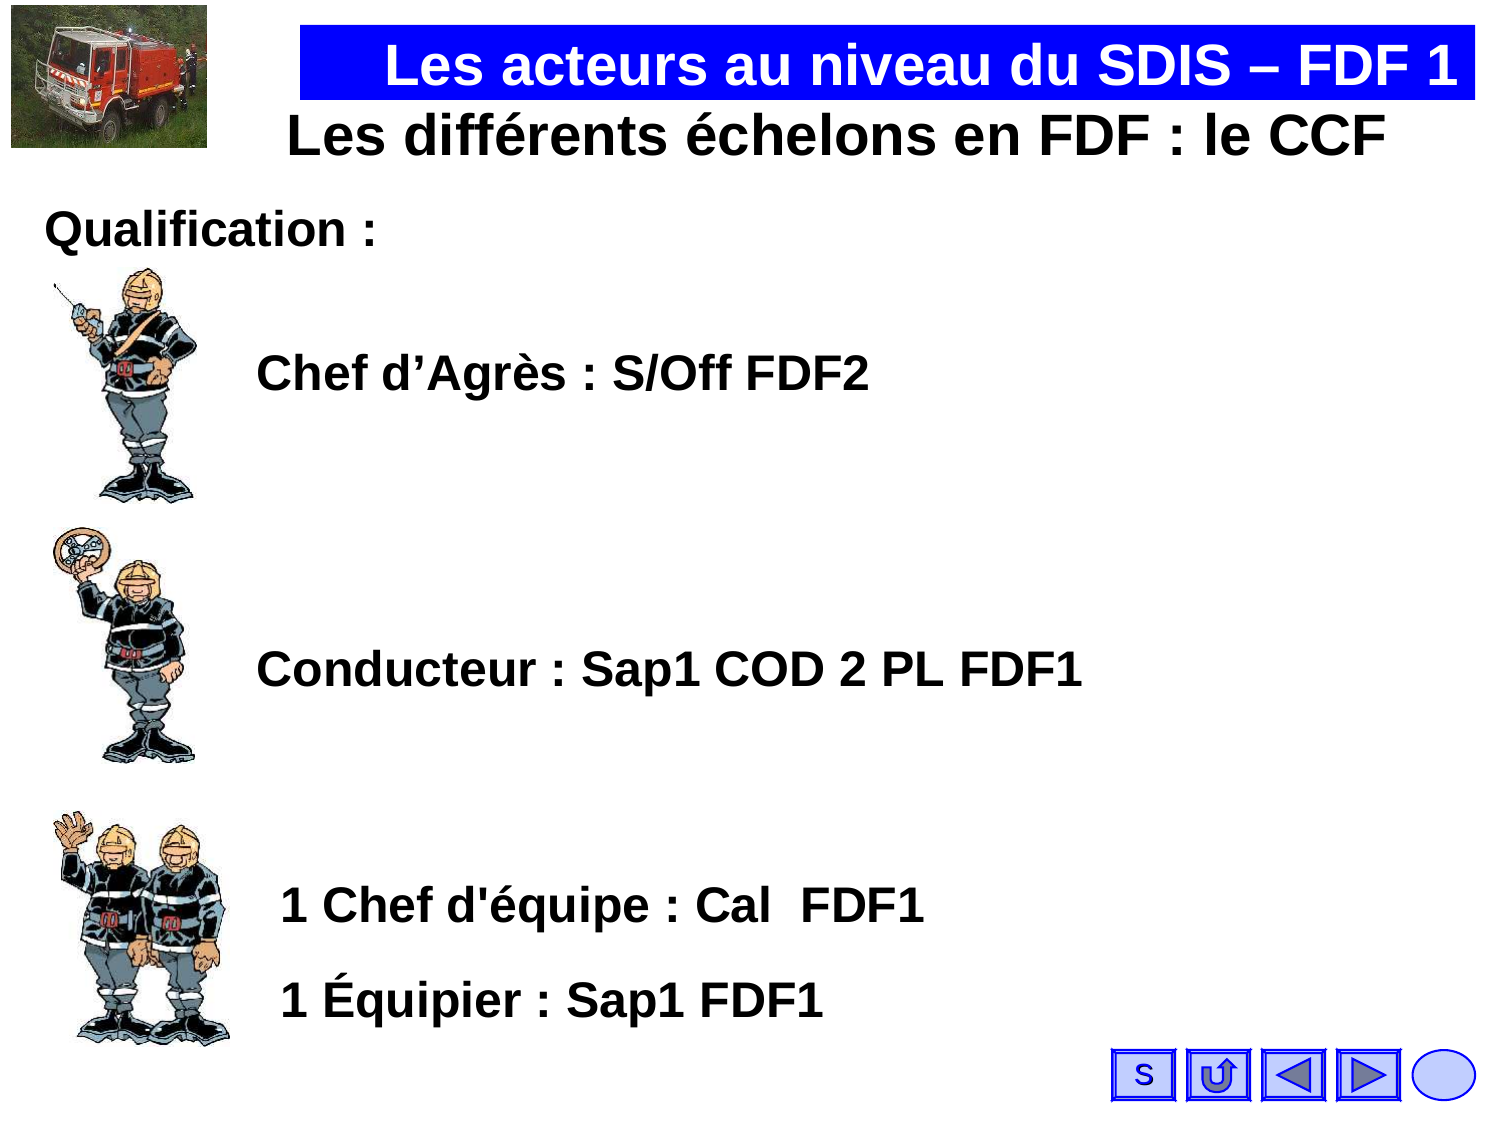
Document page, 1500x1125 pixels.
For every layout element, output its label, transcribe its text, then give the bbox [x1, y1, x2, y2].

text_box [1412, 1050, 1476, 1101]
text_box 1 Équipier : Sap1 FDF1 [265, 964, 945, 1036]
text_box 1 Chef d'équipe : Cal FDF1 [265, 869, 1139, 941]
text_box Les acteurs au niveau du SDIS – FDF 1 [300, 24, 1476, 100]
text_box Qualification : [29, 193, 394, 265]
picture [53, 810, 230, 1047]
text_box Chef d’Agrès : S/Off FDF2 [242, 337, 887, 410]
picture [53, 267, 197, 504]
picture [11, 5, 207, 148]
text_box Les différents échelons en FDF : le CCF [271, 94, 1447, 175]
picture [53, 527, 195, 764]
text_box Conducteur : Sap1 COD 2 PL FDF1 [242, 633, 1300, 705]
